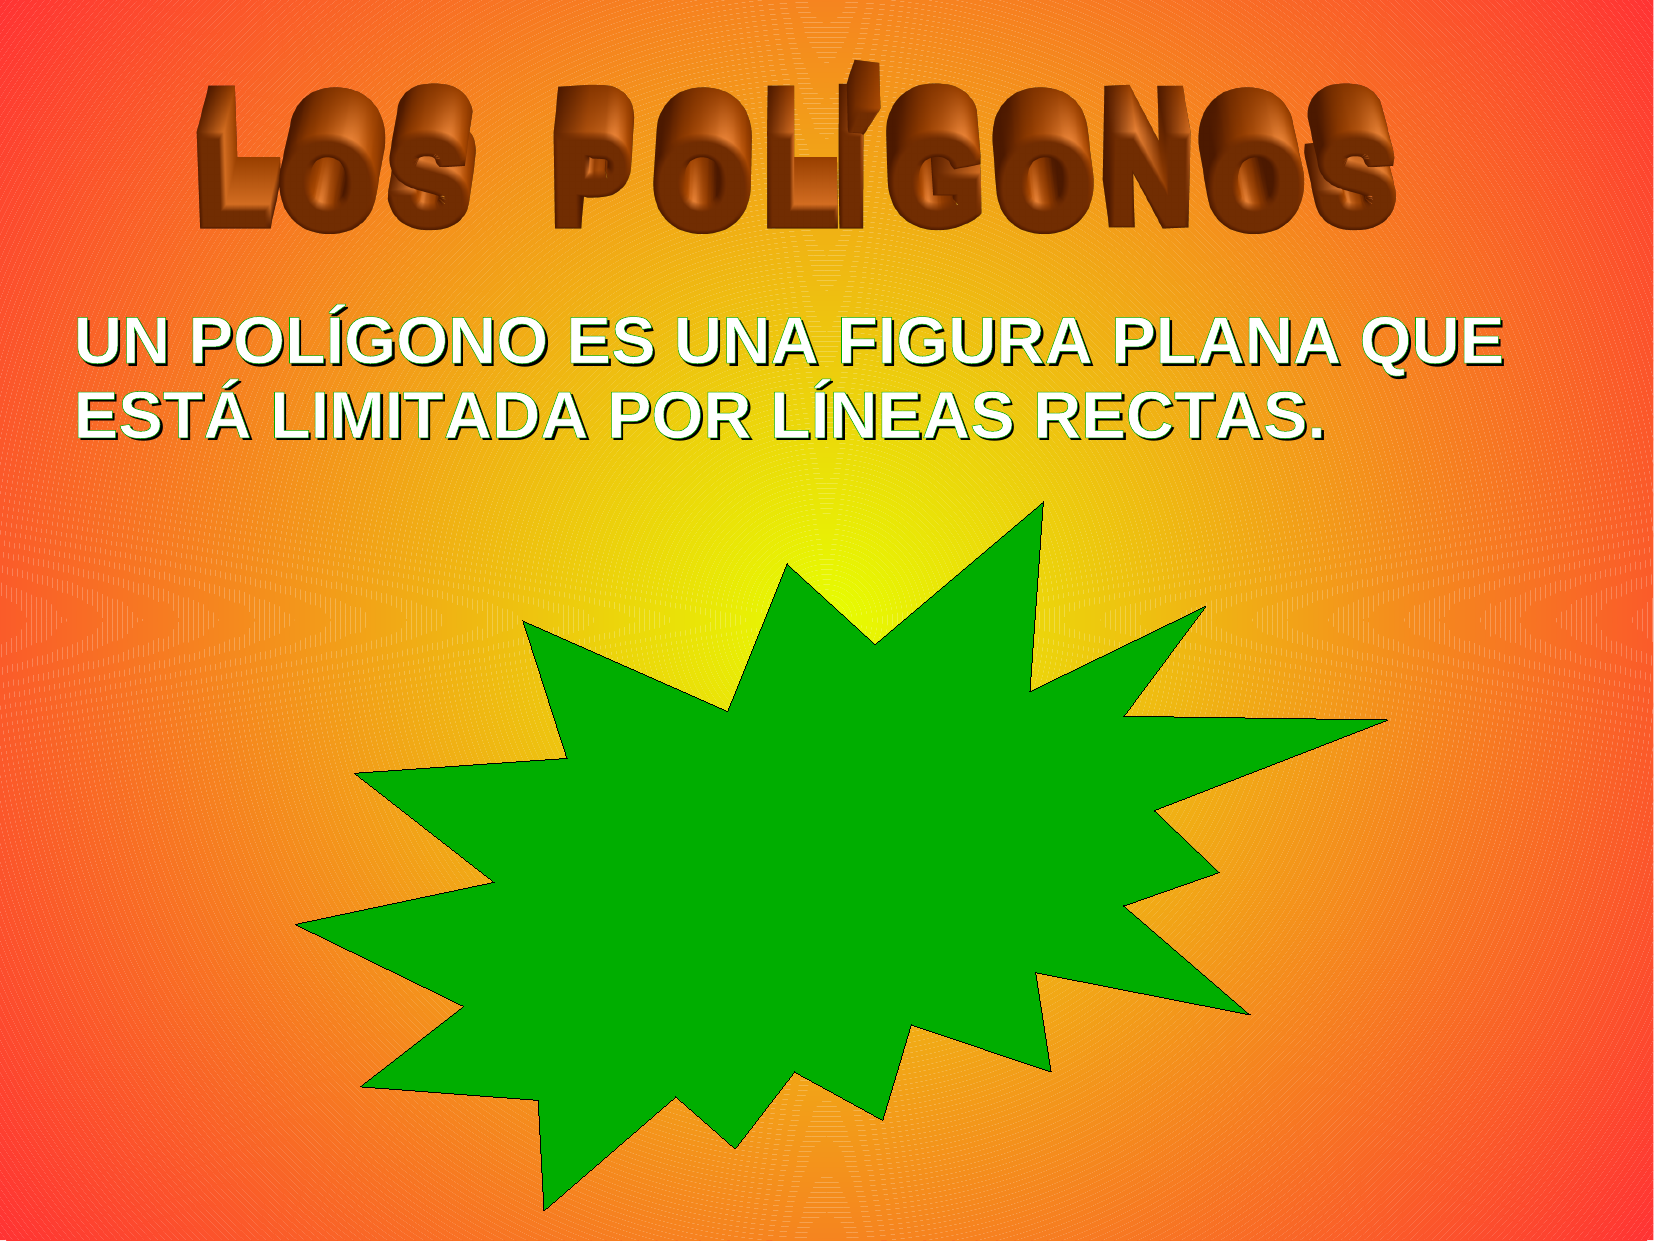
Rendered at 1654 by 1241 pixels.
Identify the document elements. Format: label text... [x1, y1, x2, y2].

text_box UN POLÍGONO ES UNA FIGURA PLANA QUE ESTÁ LIMITADA POR LÍNEAS RECTAS. [78, 295, 1548, 460]
text_box UN POLÍGONO ES UNA FIGURA PLANA QUE ESTÁ LIMITADA POR LÍNEAS RECTAS. [78, 318, 120, 366]
text_box [295, 501, 1388, 1211]
